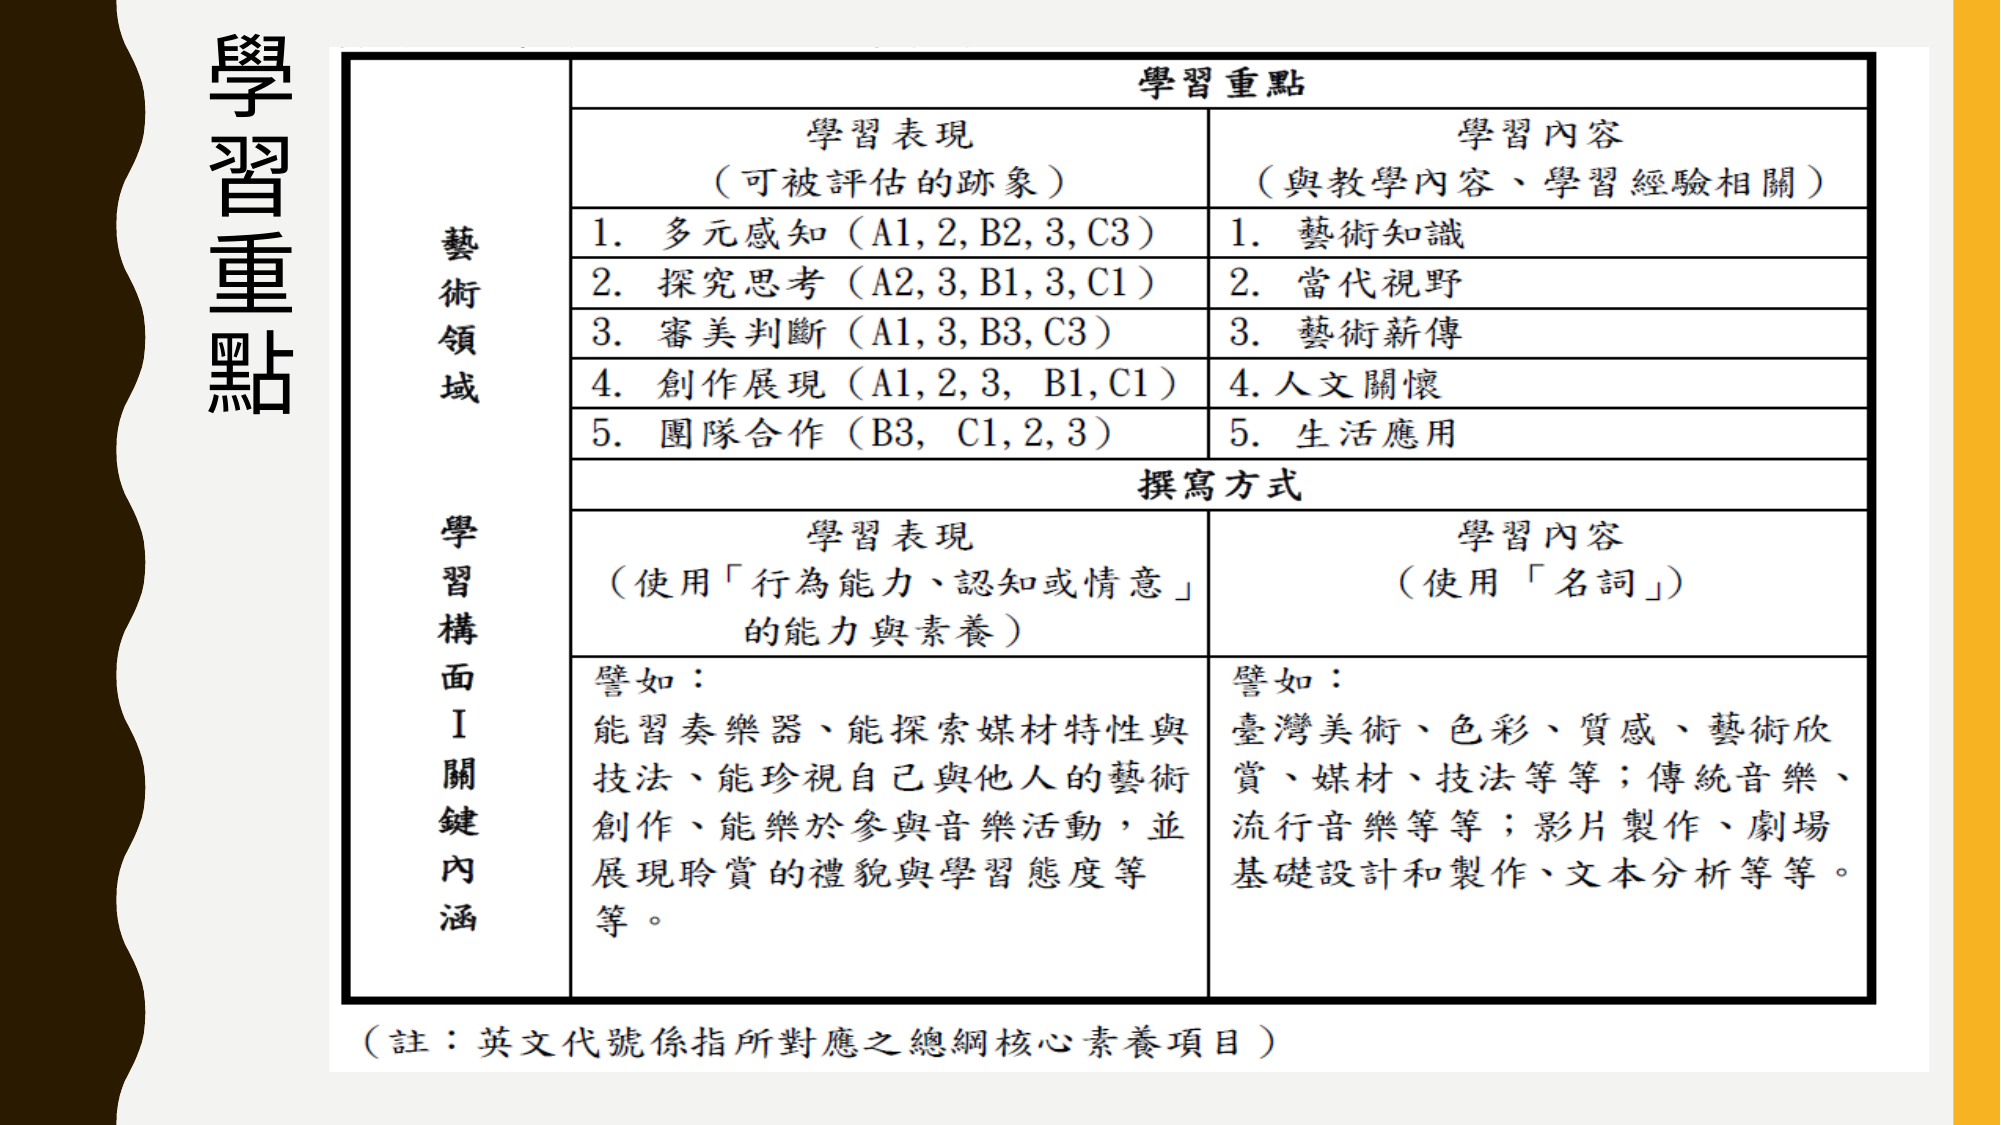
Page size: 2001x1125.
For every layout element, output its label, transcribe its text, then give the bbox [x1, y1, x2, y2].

picture [329, 47, 1930, 1072]
text_box 學 習 重 點 [190, 23, 330, 160]
